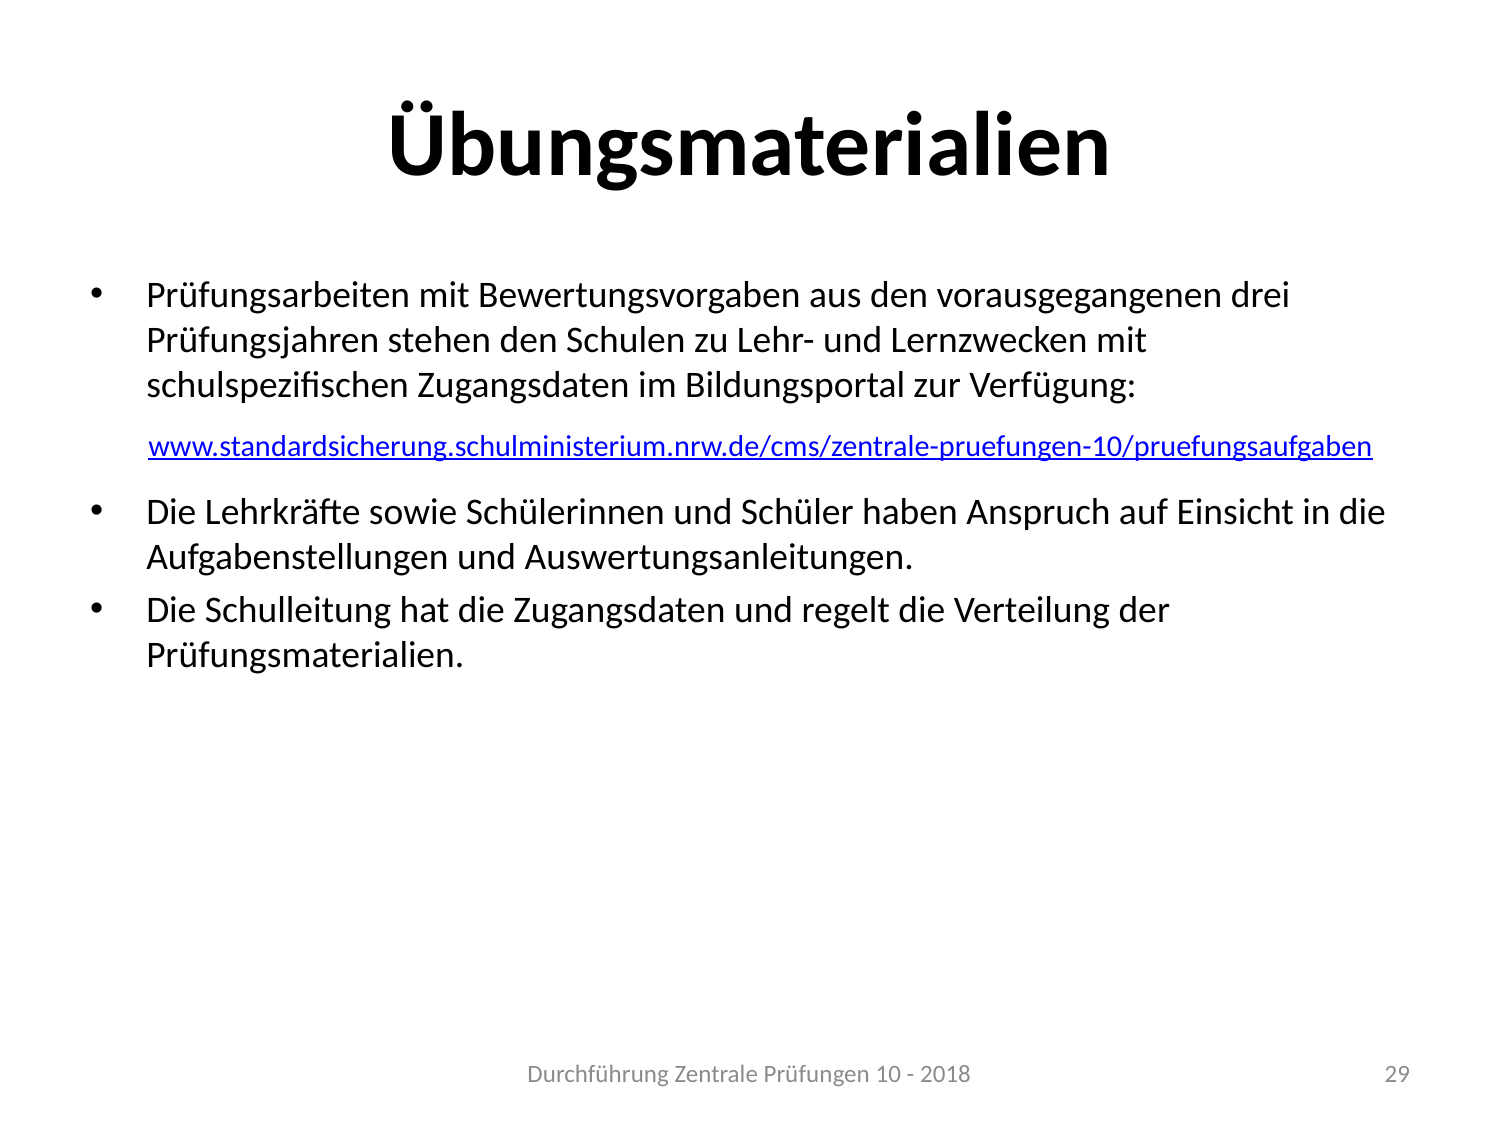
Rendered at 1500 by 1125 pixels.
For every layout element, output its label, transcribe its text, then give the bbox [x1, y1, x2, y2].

footer Durchführung Zentrale Prüfungen 10 - 2018 [512, 1042, 988, 1103]
slide_number <Foliennummer> [1074, 1042, 1425, 1103]
list Prüfungsarbeiten mit Bewertungsvorgaben aus den vorausgegangenen drei Prüfungsjahren stehen den Schulen zu Lehr- und Lernzwecken mit schulspezifischen Zugangsdaten im Bildungsportal zur Verfügung: www.standardsicherung.schulministerium.nrw.de/cms/zentrale-pruefungen-10/pruefungsaufgaben Die Lehrkräfte sowie Schülerinnen und Schüler haben Anspruch auf Einsicht in die Aufgabenstellungen und Auswertungsanleitungen. Die Schulleitung hat die Zugangsdaten und regelt die Verteilung der Prüfungsmaterialien. [75, 262, 1424, 1005]
title Übungsmaterialien [75, 45, 1425, 233]
